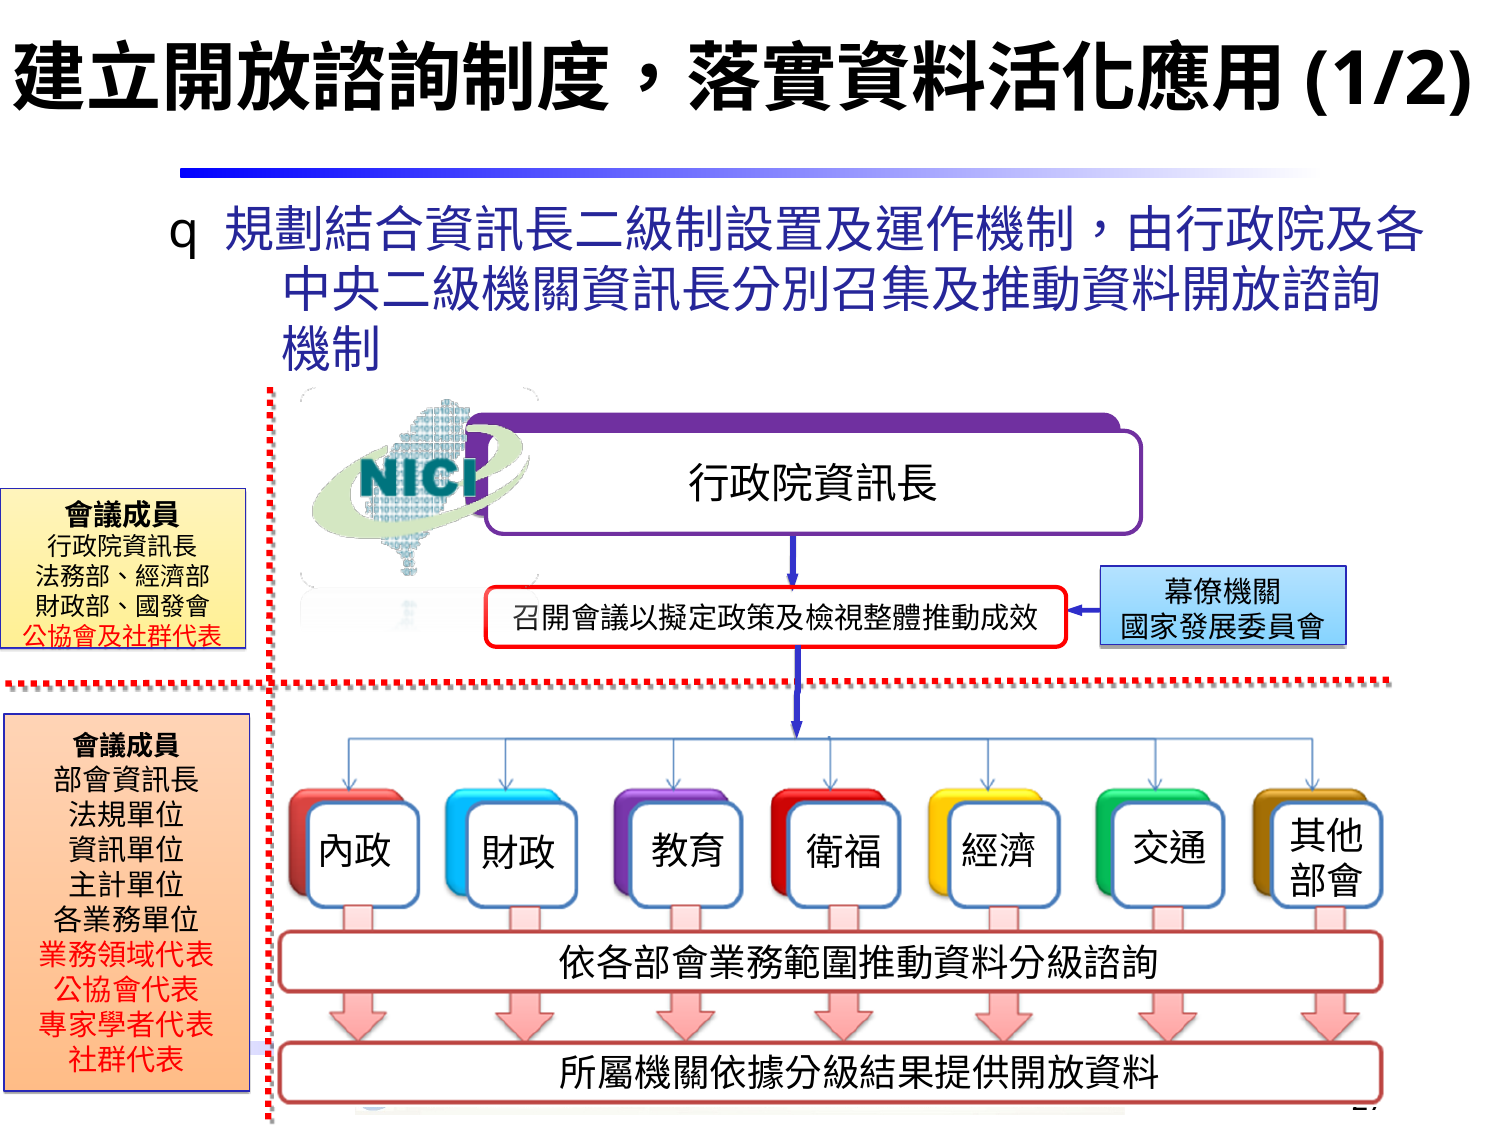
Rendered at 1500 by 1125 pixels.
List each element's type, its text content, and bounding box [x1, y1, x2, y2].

text_box 規劃結合資訊長二級制設置及運作機制，由行政院及各中央二級機關資訊長分別召集及推動資料開放諮詢機制 [153, 190, 1441, 358]
text_box 行政院資訊長 [541, 430, 1142, 534]
text_box 教育 [636, 819, 743, 881]
text_box 所屬機關依據分級結果提供開放資料 [440, 1040, 1279, 1102]
text_box 建立開放諮詢制度，落實資料活化應用(1/2) [0, 21, 1493, 167]
text_box 27 [1336, 1074, 1463, 1110]
picture [274, 387, 1390, 1107]
text_box 衛福 [791, 820, 898, 882]
text_box 財政 [466, 821, 573, 882]
text_box 幕僚機關 國家發展委員會 [1101, 566, 1346, 645]
text_box 召開會議以擬定政策及檢視整體推動成效 [541, 587, 1067, 647]
text_box 會議成員 行政院資訊長 法務部、經濟部 財政部、國發會 公協會及社群代表 [0, 488, 245, 648]
text_box [541, 412, 1121, 430]
text_box 依各部會業務範圍推動資料分級諮詢 [440, 931, 1278, 992]
text_box 交通 [1117, 816, 1224, 878]
text_box 會議成員 部會資訊長 法規單位 資訊單位 主計單位 各業務單位 業務領域代表 公協會代表 專家學者代表 社群代表 [4, 714, 249, 1091]
text_box 經濟 [946, 819, 1053, 880]
text_box 內政 [302, 819, 409, 880]
text_box 其他 部會 [1274, 804, 1381, 911]
